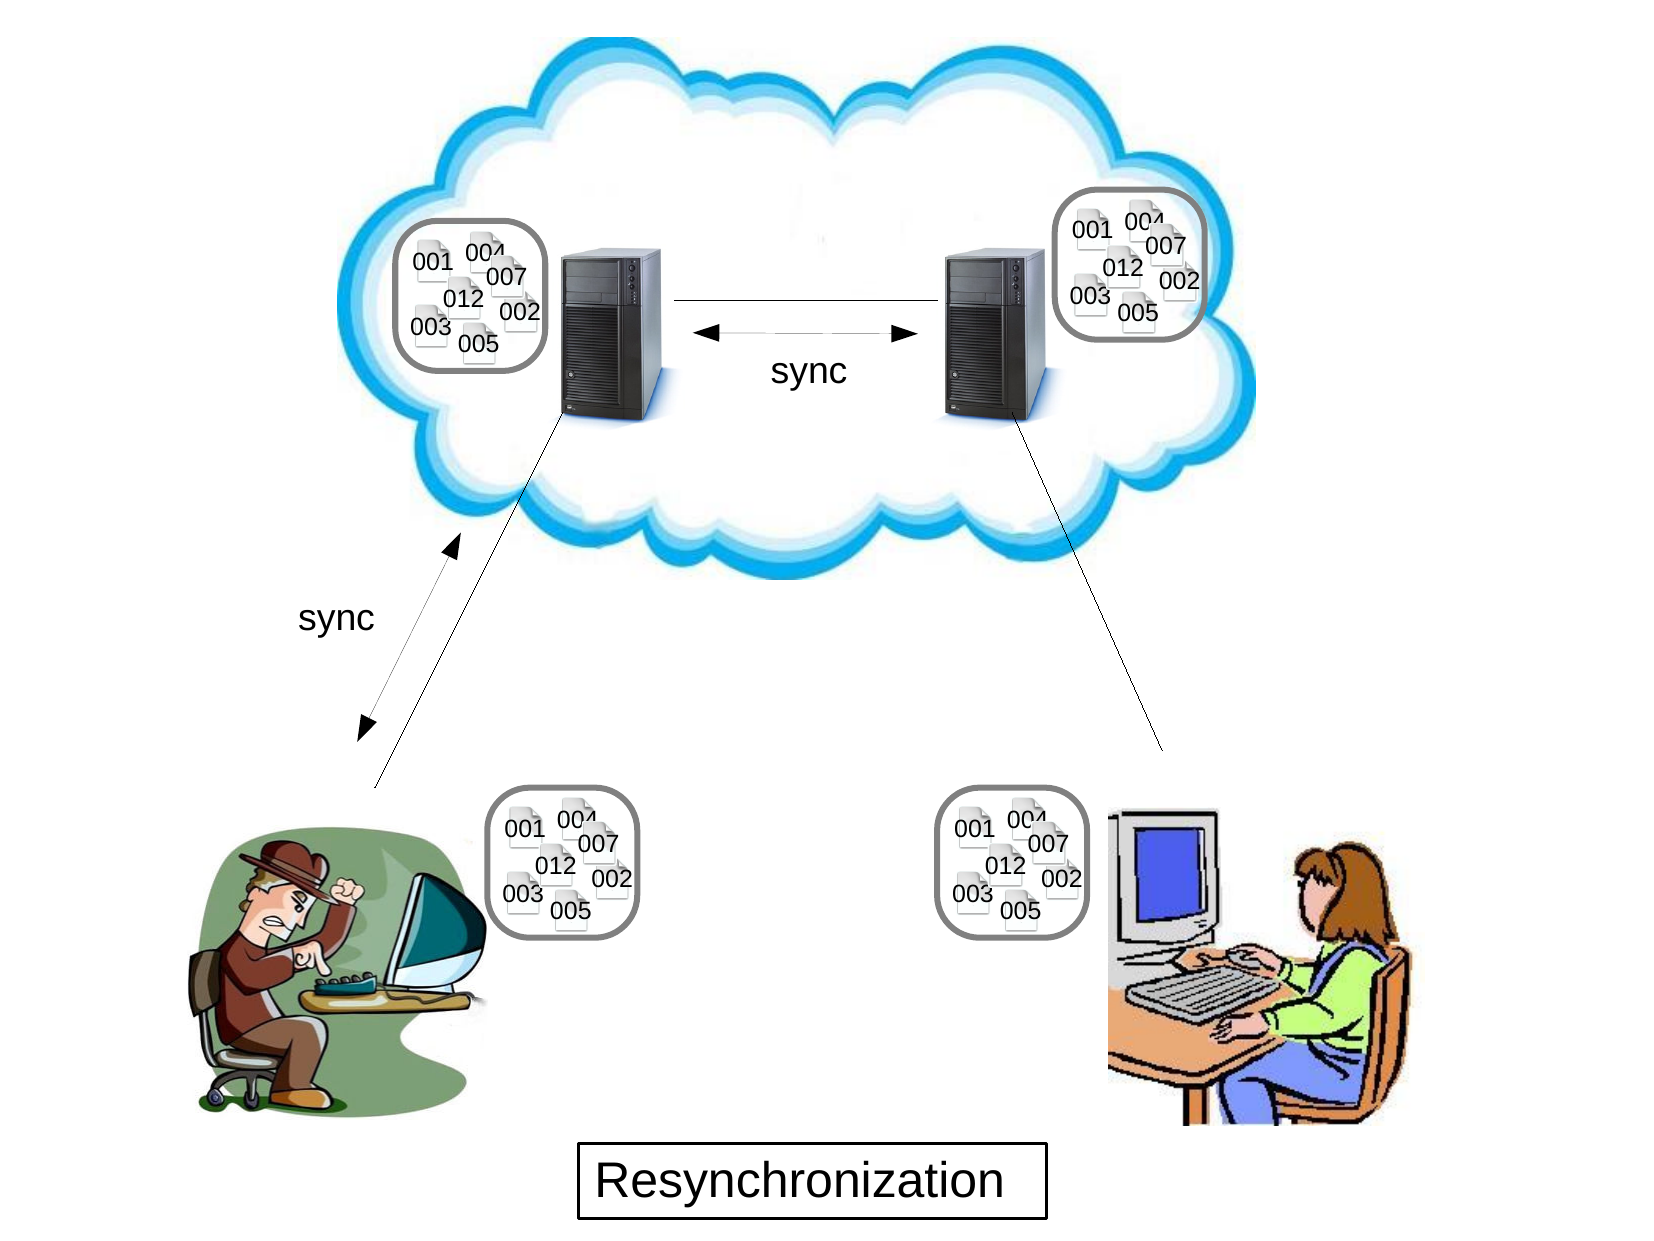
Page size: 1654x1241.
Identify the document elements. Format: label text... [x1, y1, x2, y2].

text_box sync [755, 341, 863, 400]
picture [337, 37, 1256, 580]
text_box sync [283, 588, 391, 647]
text_box Resynchronization [578, 1143, 1047, 1219]
picture [187, 825, 488, 1120]
picture [951, 797, 1084, 933]
picture [501, 797, 634, 933]
picture [1108, 807, 1425, 1126]
